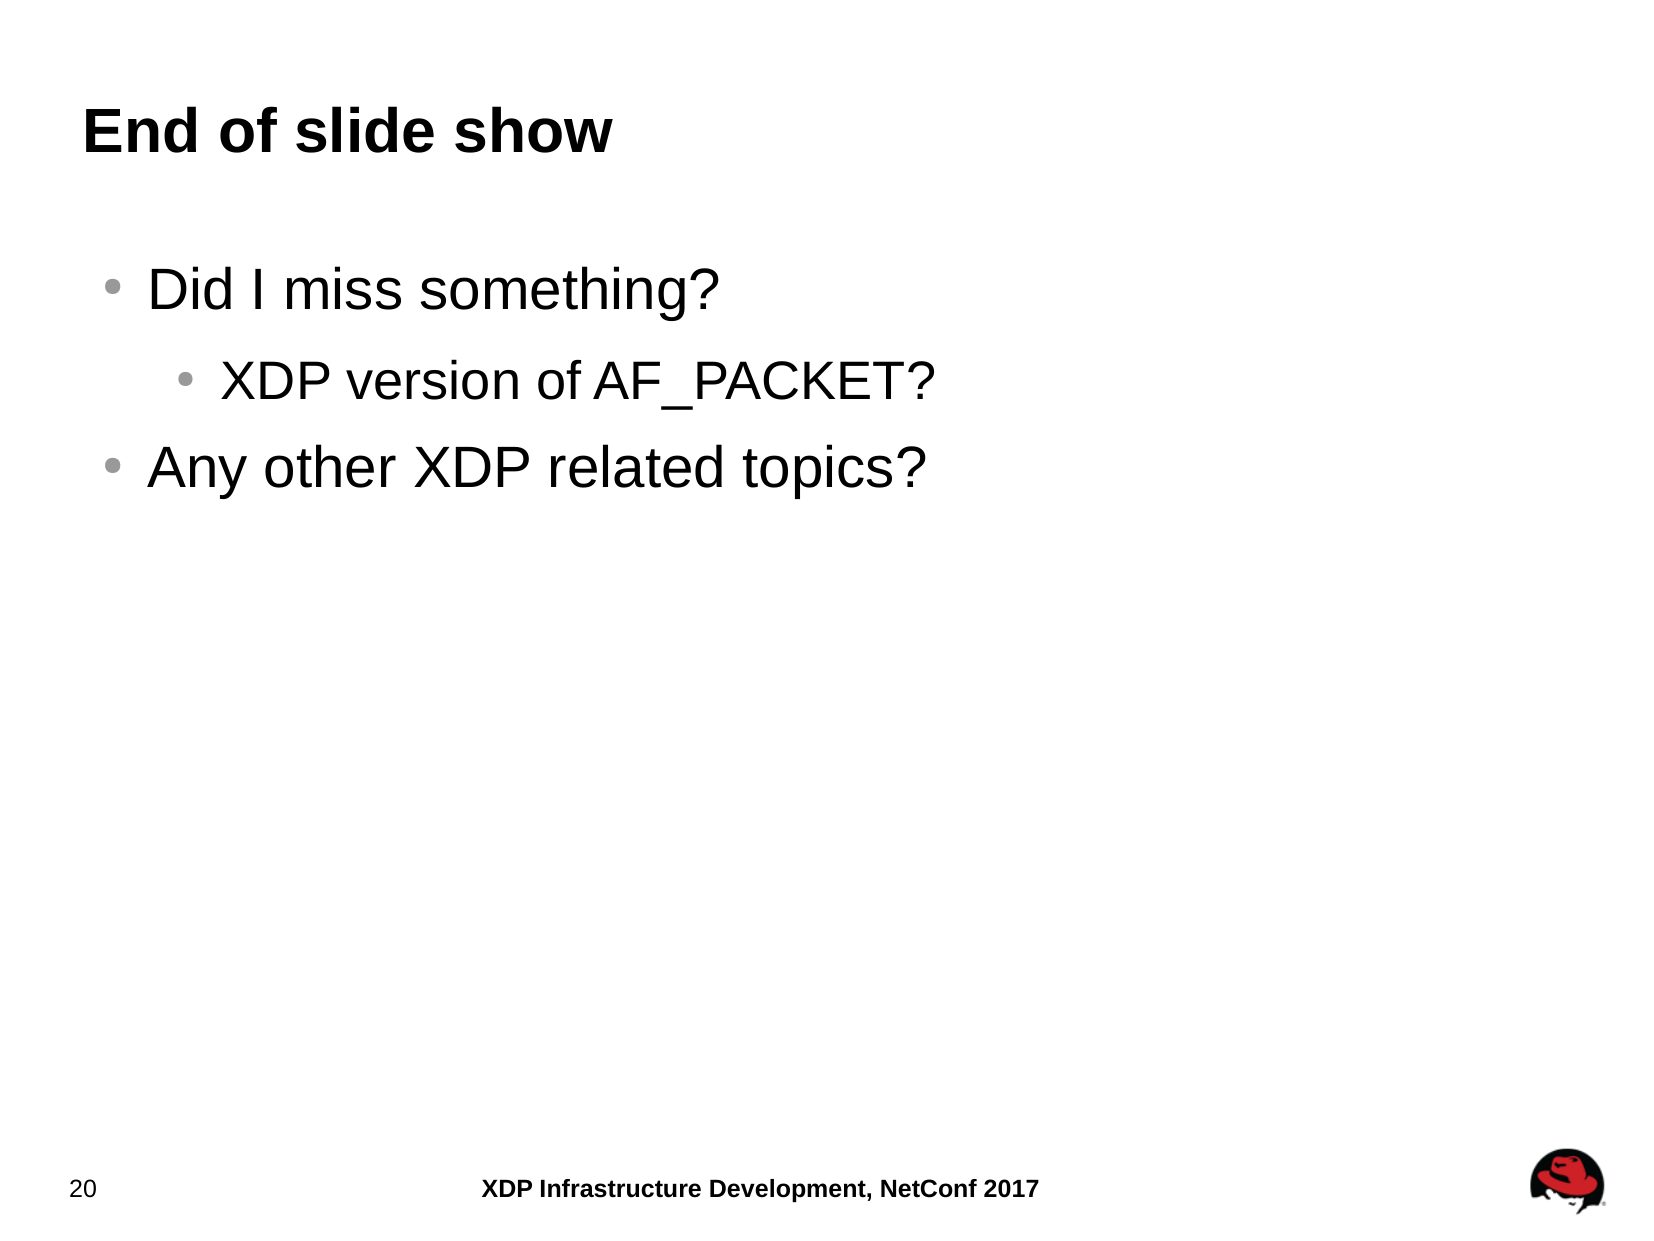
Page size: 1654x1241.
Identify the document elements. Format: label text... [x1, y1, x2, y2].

picture [1529, 1146, 1612, 1224]
title End of slide show [82, 37, 1571, 226]
list Did I miss something? XDP version of AF_PACKET? Any other XDP related topics? [87, 256, 1576, 1051]
